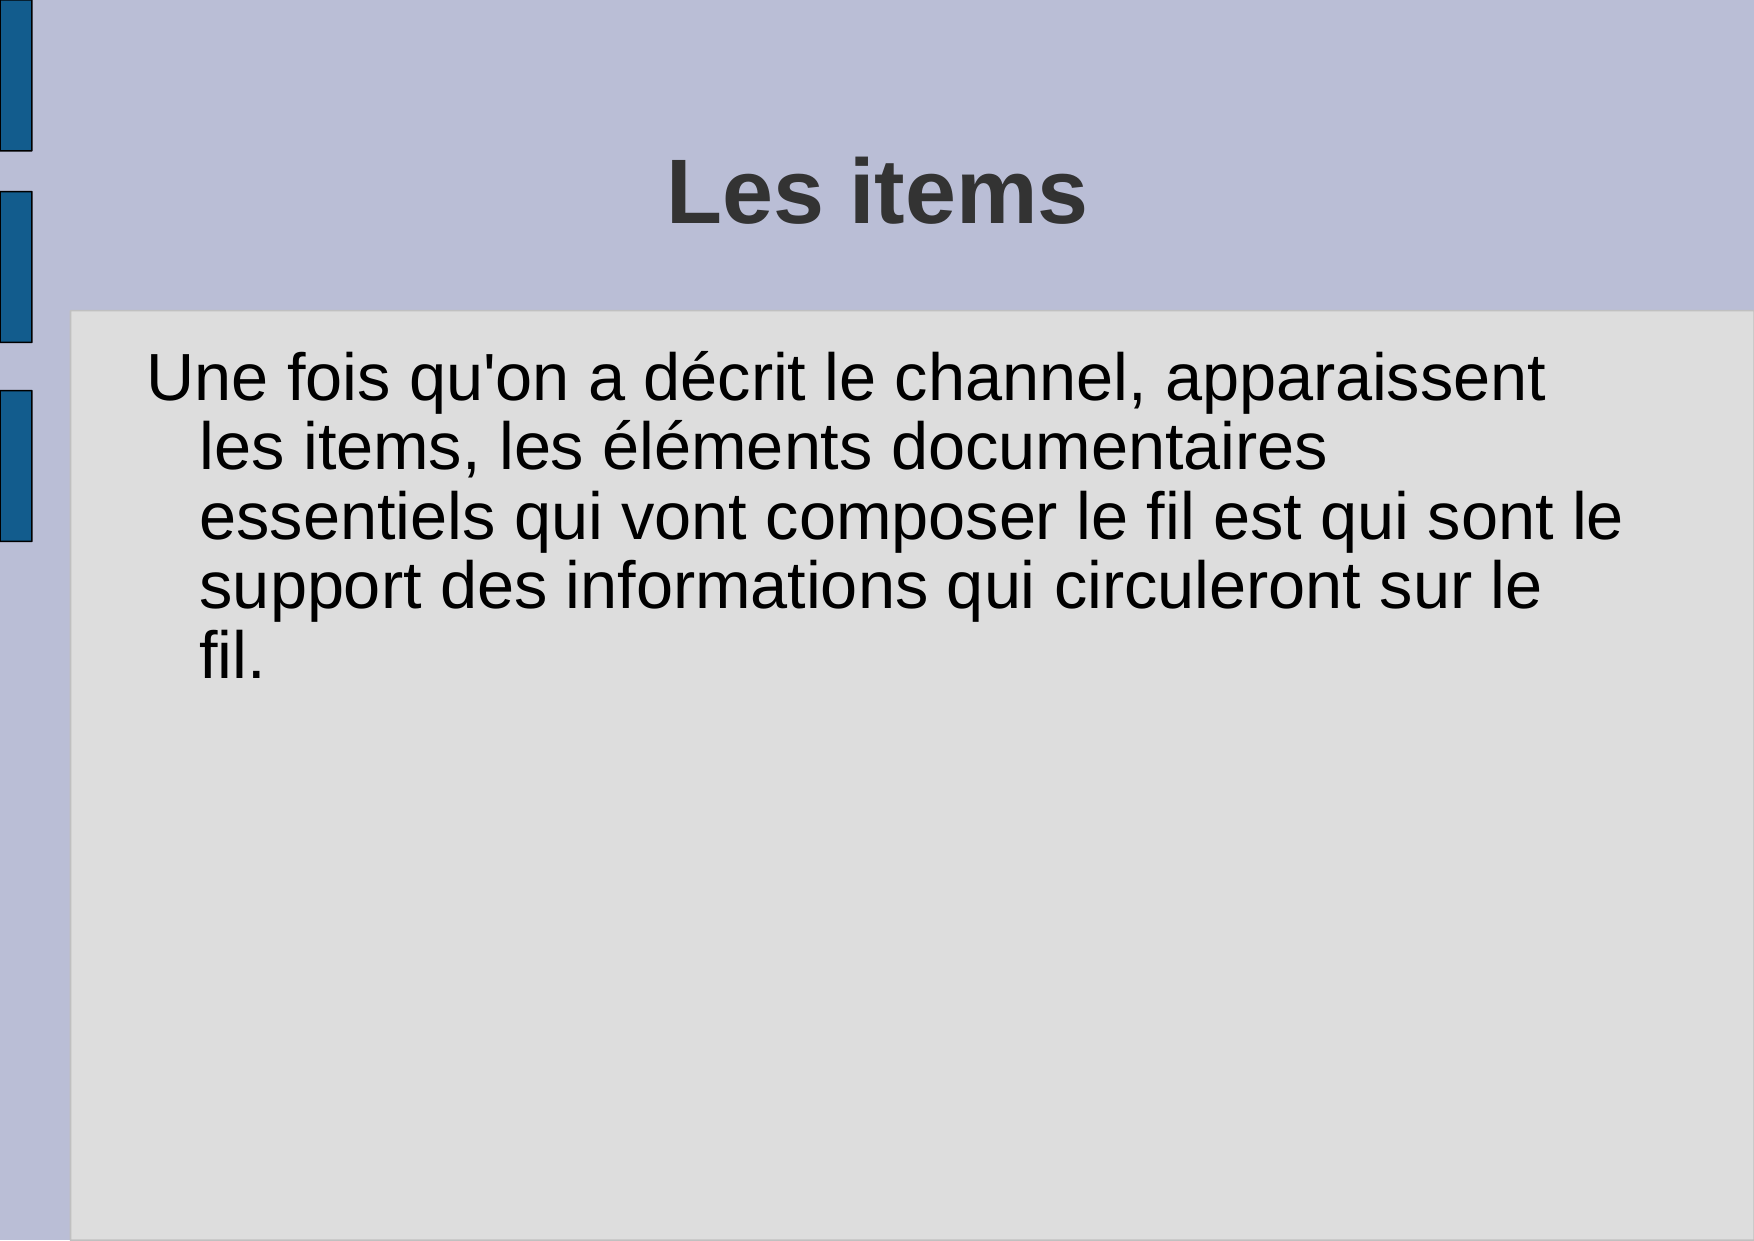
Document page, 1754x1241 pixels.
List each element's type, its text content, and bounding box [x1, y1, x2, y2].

title Les items [128, 91, 1627, 299]
list Une fois qu'on a décrit le channel, apparaissent les items, les éléments documentaires essentiels qui vont composer le fil est qui sont le support des informations qui circuleront sur le fil. [128, 344, 1627, 718]
